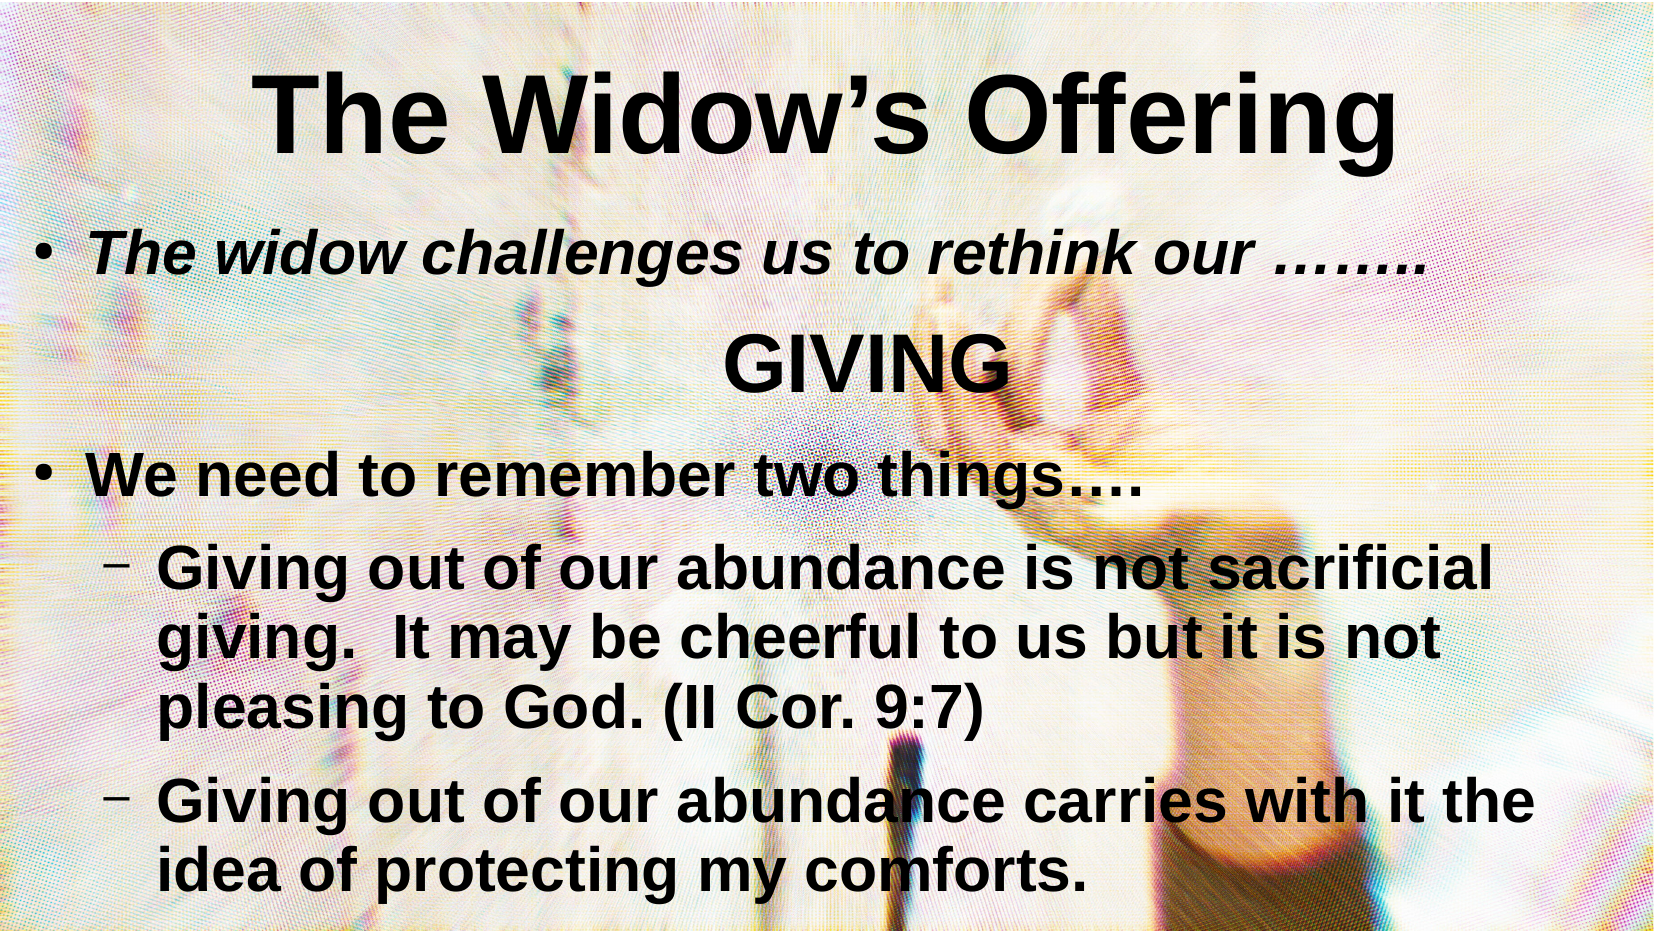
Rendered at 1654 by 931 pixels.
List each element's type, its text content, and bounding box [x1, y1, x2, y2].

list The widow challenges us to rethink our …….. GIVING We need to remember two things…. Giving out of our abundance is not sacrificial giving. It may be cheerful to us but it is not pleasing to God. (II Cor. 9:7) Giving out of our abundance carries with it the idea of protecting my comforts. [15, 217, 1651, 931]
picture [0, 2, 1654, 931]
title The Widow’s Offering [82, 37, 1571, 193]
